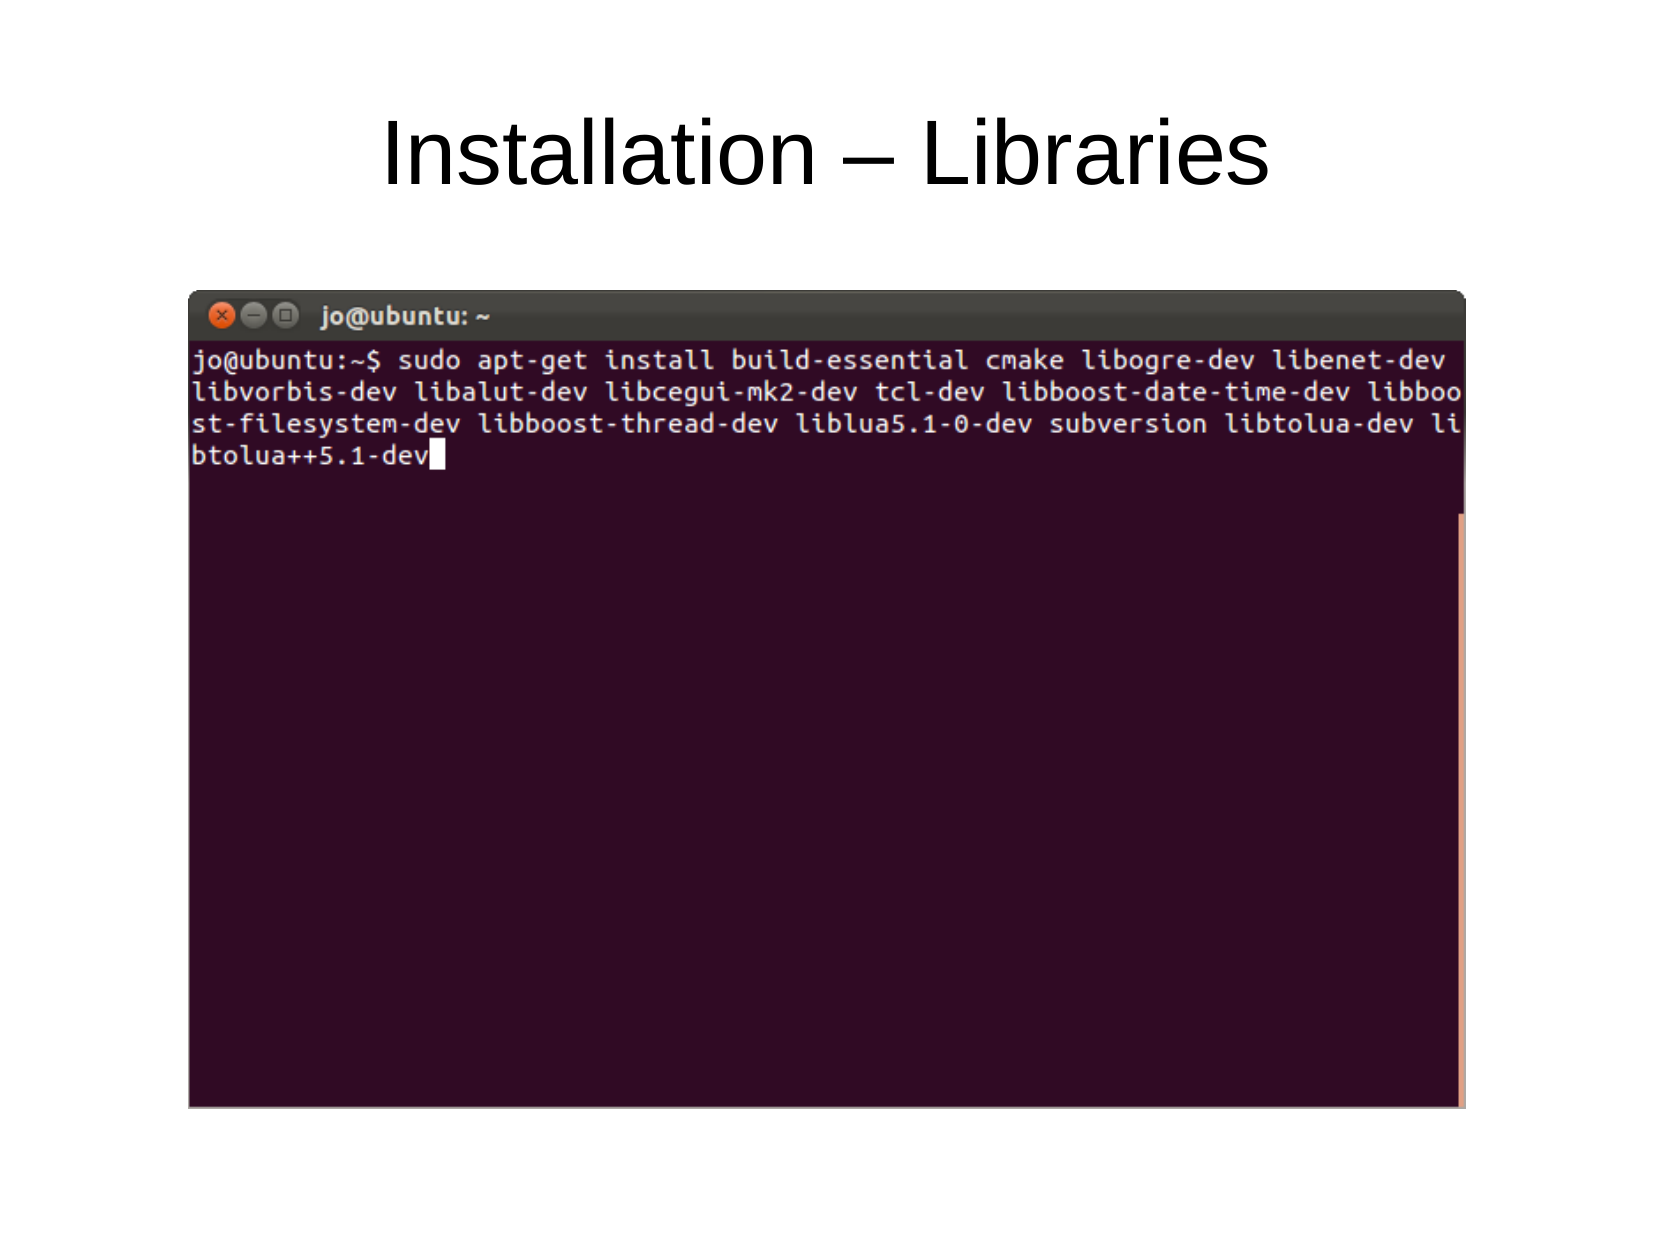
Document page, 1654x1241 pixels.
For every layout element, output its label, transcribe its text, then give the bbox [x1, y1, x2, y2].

picture [188, 290, 1466, 1109]
title Installation – Libraries [82, 49, 1571, 257]
